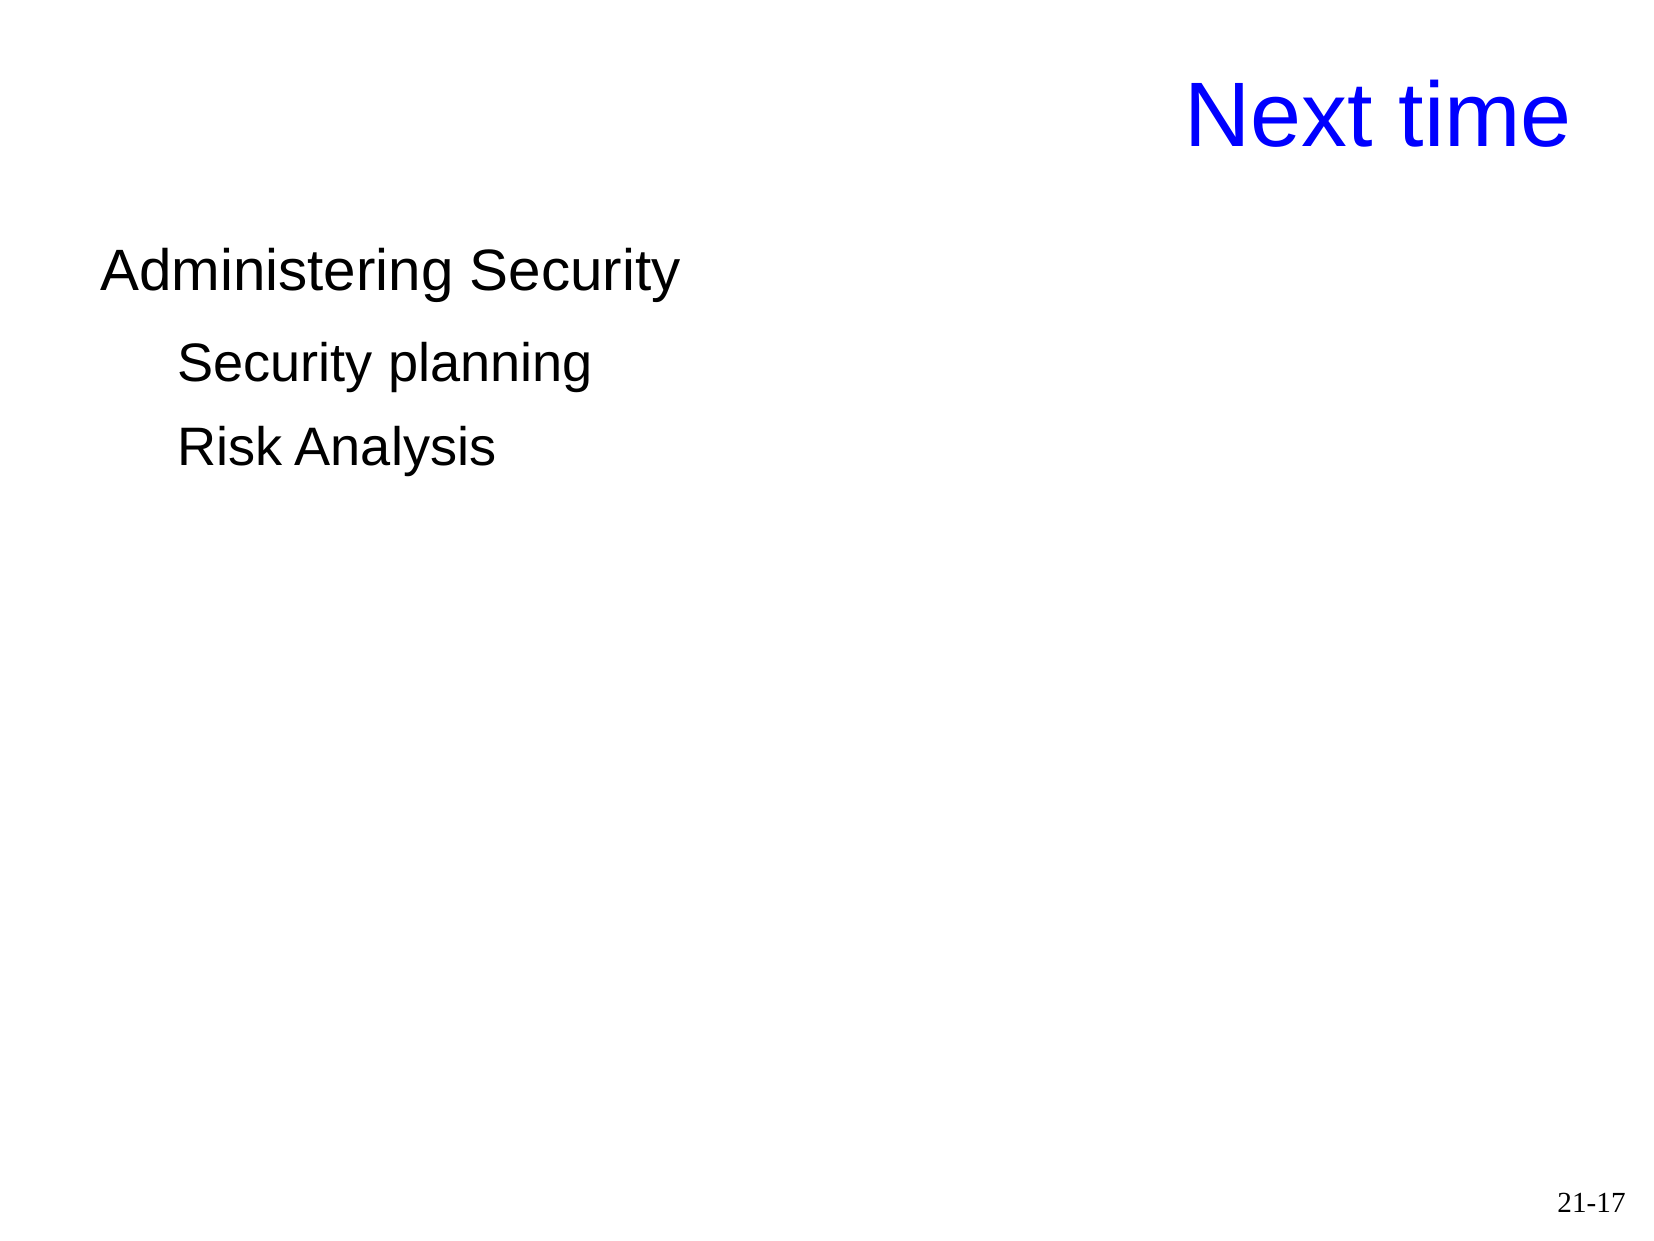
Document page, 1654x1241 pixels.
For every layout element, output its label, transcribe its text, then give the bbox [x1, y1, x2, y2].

title Next time [84, 18, 1573, 211]
list Administering Security Security planning Risk Analysis [82, 237, 1571, 1156]
